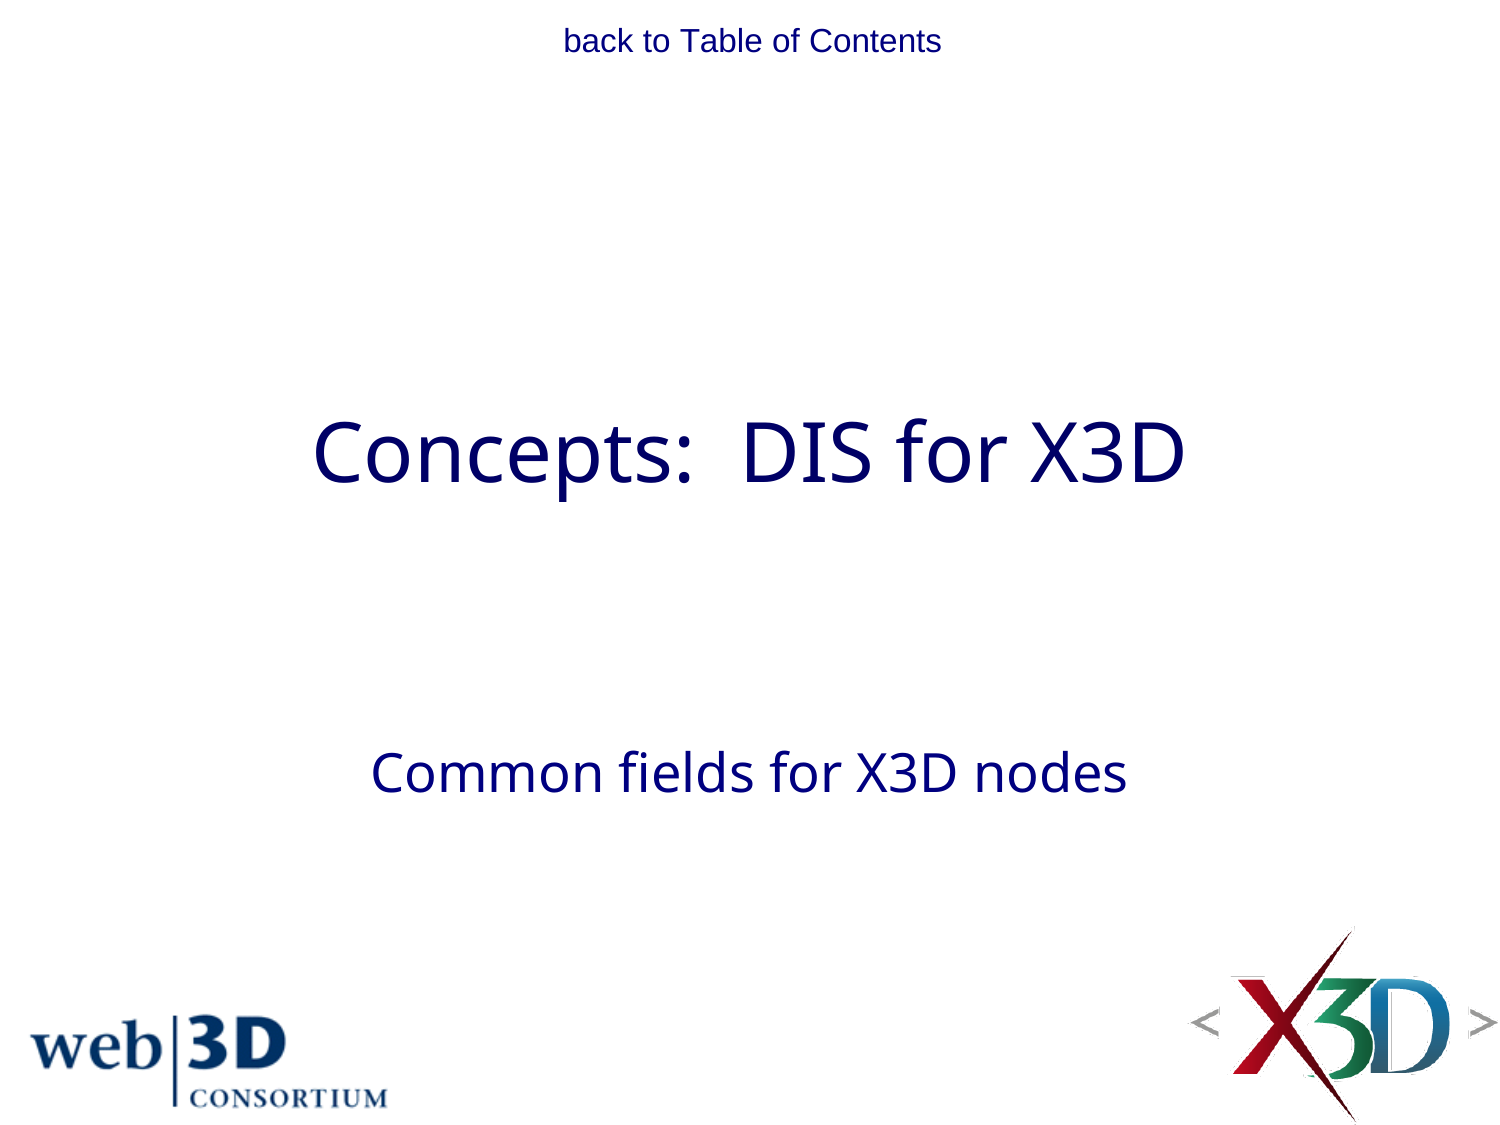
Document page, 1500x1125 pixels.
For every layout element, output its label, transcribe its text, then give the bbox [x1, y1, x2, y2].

text_box back to Table of Contents [548, 14, 958, 68]
title Concepts: DIS for X3D Common fields for X3D nodes [112, 409, 1388, 793]
picture [1187, 926, 1500, 1125]
picture [12, 998, 413, 1118]
